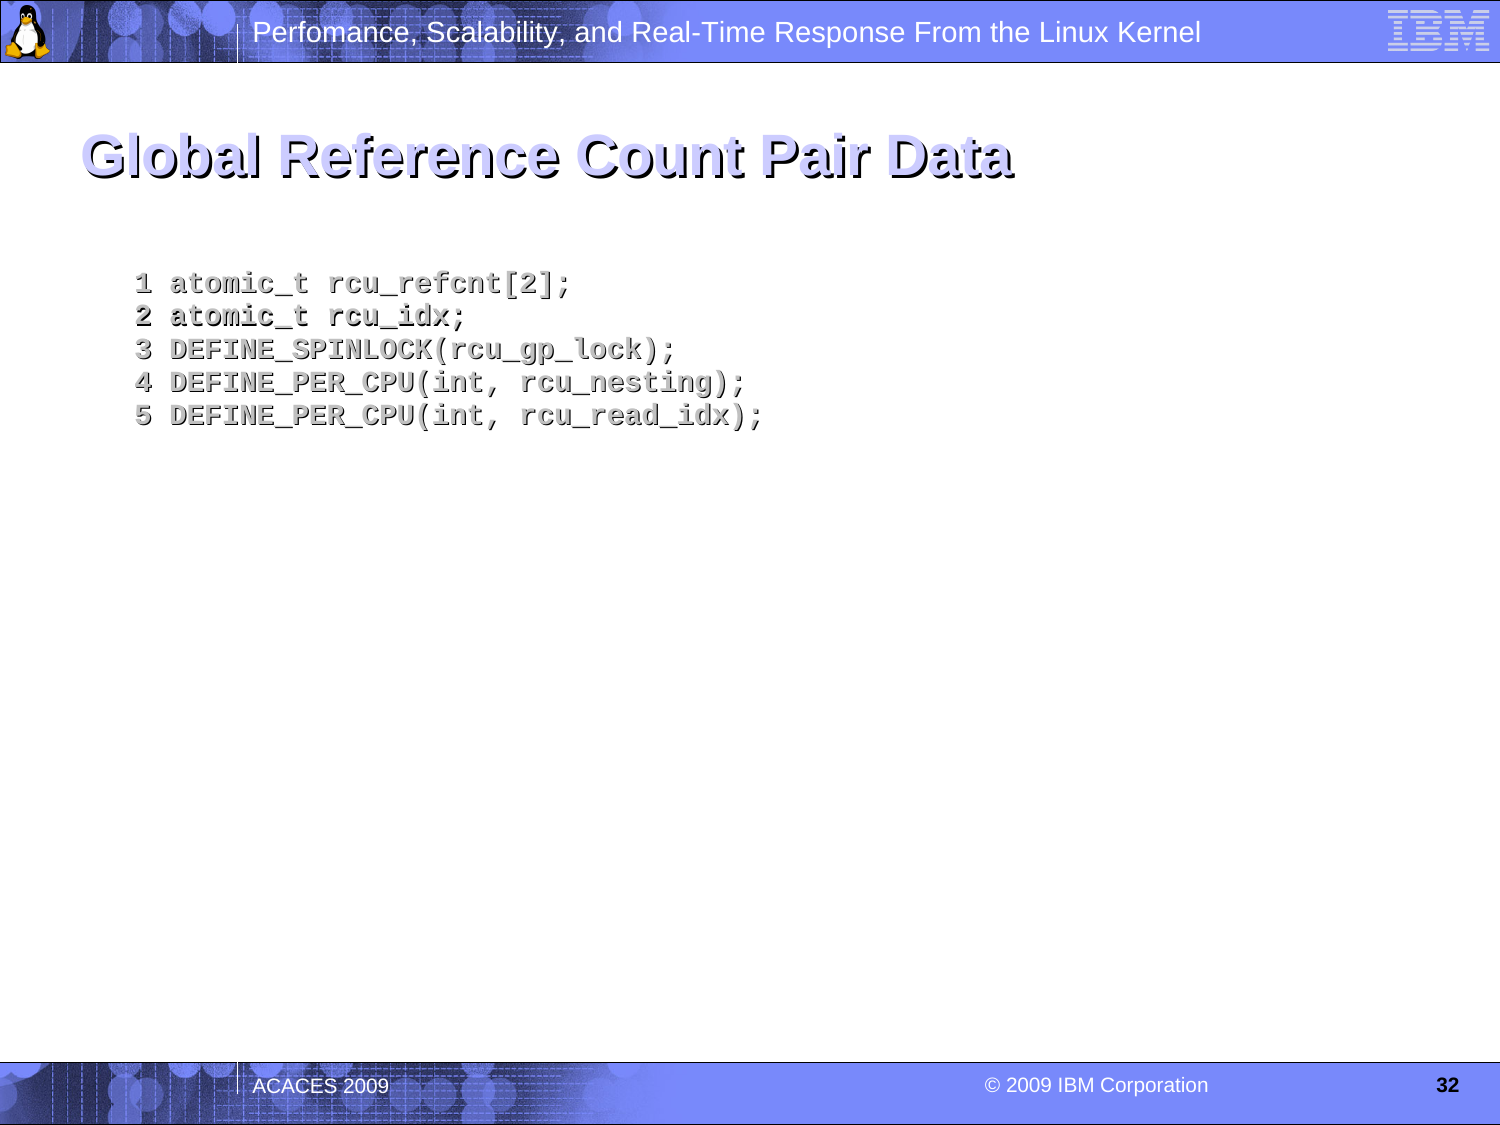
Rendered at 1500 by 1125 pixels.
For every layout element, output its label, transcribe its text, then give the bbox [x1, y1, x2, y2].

list 1 atomic_t rcu_refcnt[2]; 2 atomic_t rcu_idx; 3 DEFINE_SPINLOCK(rcu_gp_lock); 4 DEFINE_PER_CPU(int, rcu_nesting); 5 DEFINE_PER_CPU(int, rcu_read_idx); [99, 267, 1389, 998]
picture [0, 1063, 1500, 1124]
picture [1, 1, 1500, 62]
title Global Reference Count Pair Data [79, 124, 1433, 192]
